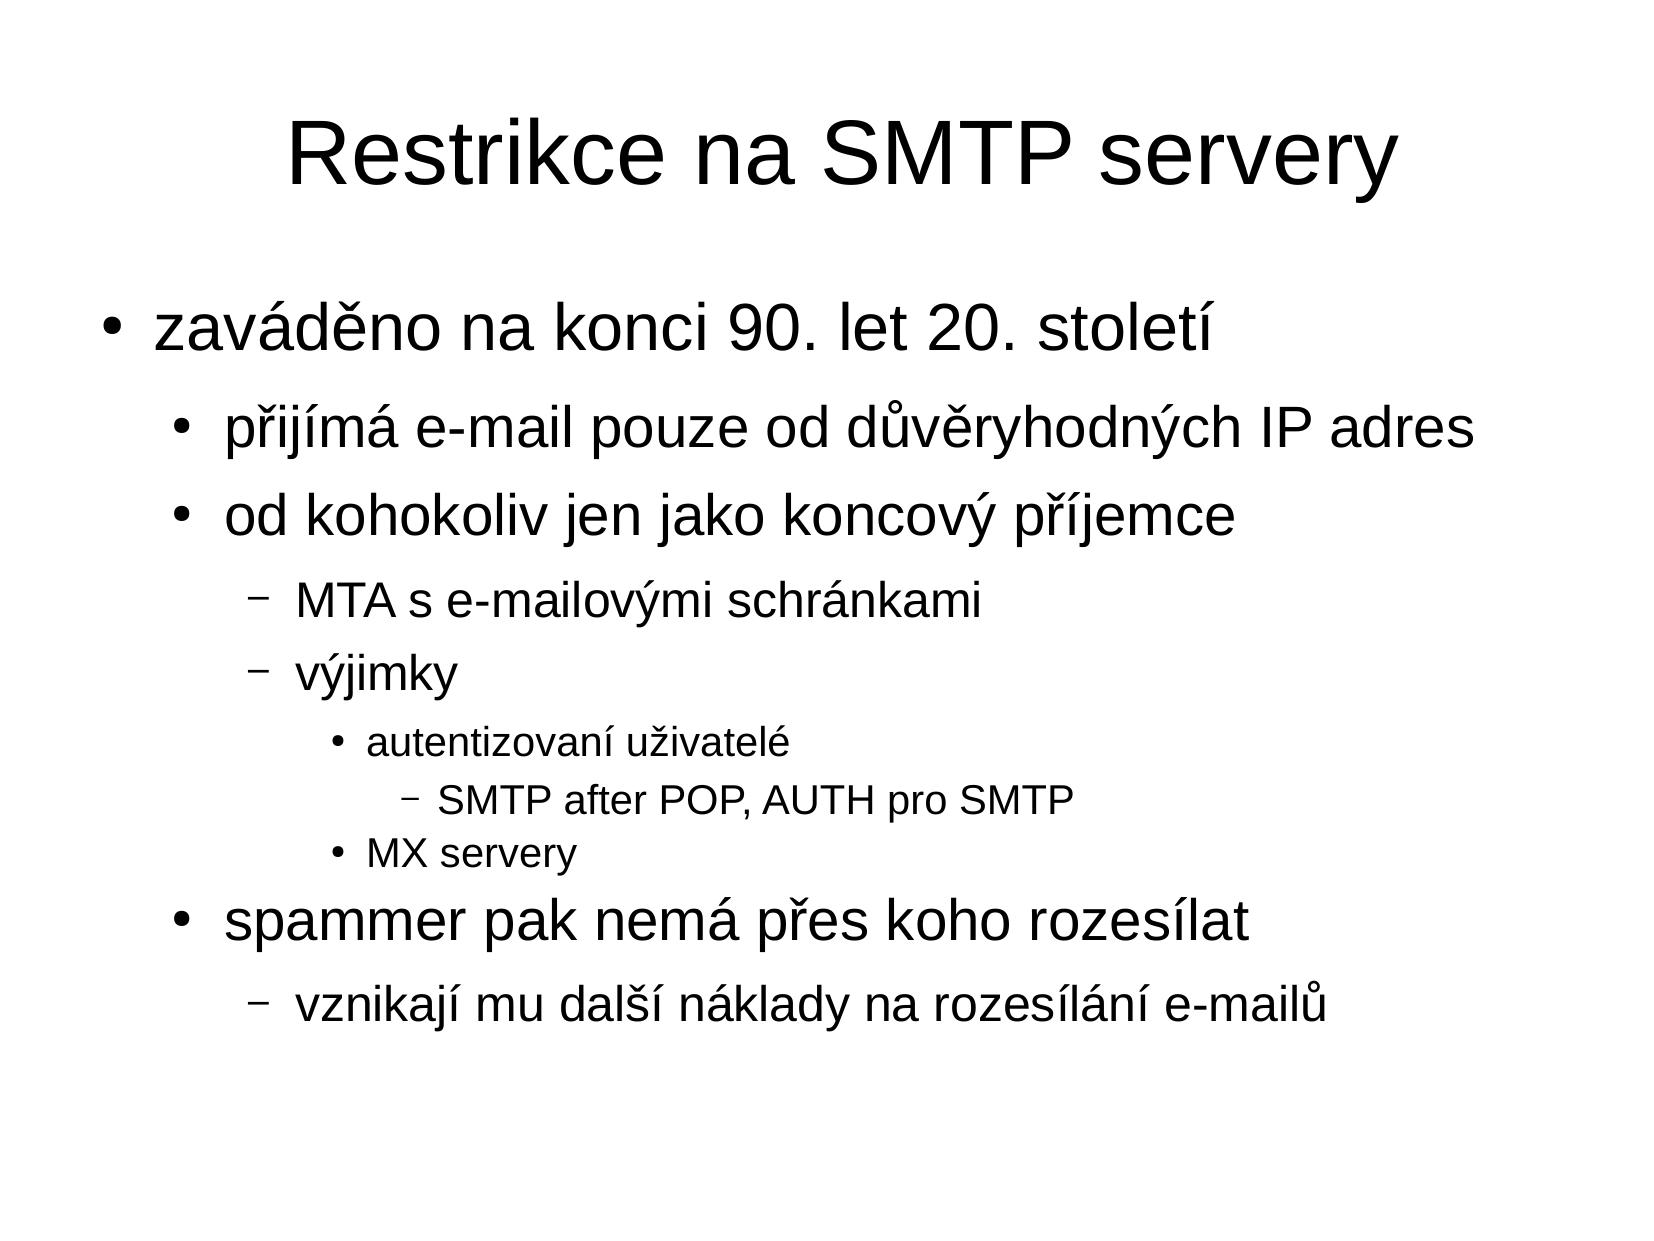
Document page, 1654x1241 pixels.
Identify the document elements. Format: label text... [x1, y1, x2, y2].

title Restrikce na SMTP servery [82, 49, 1571, 257]
list zaváděno na konci 90. let 20. století přijímá e-mail pouze od důvěryhodných IP adres od kohokoliv jen jako koncový příjemce MTA s e-mailovými schránkami výjimky autentizovaní uživatelé SMTP after POP, AUTH pro SMTP MX servery spammer pak nemá přes koho rozesílat vznikají mu další náklady na rozesílání e-mailů [82, 290, 1571, 1109]
